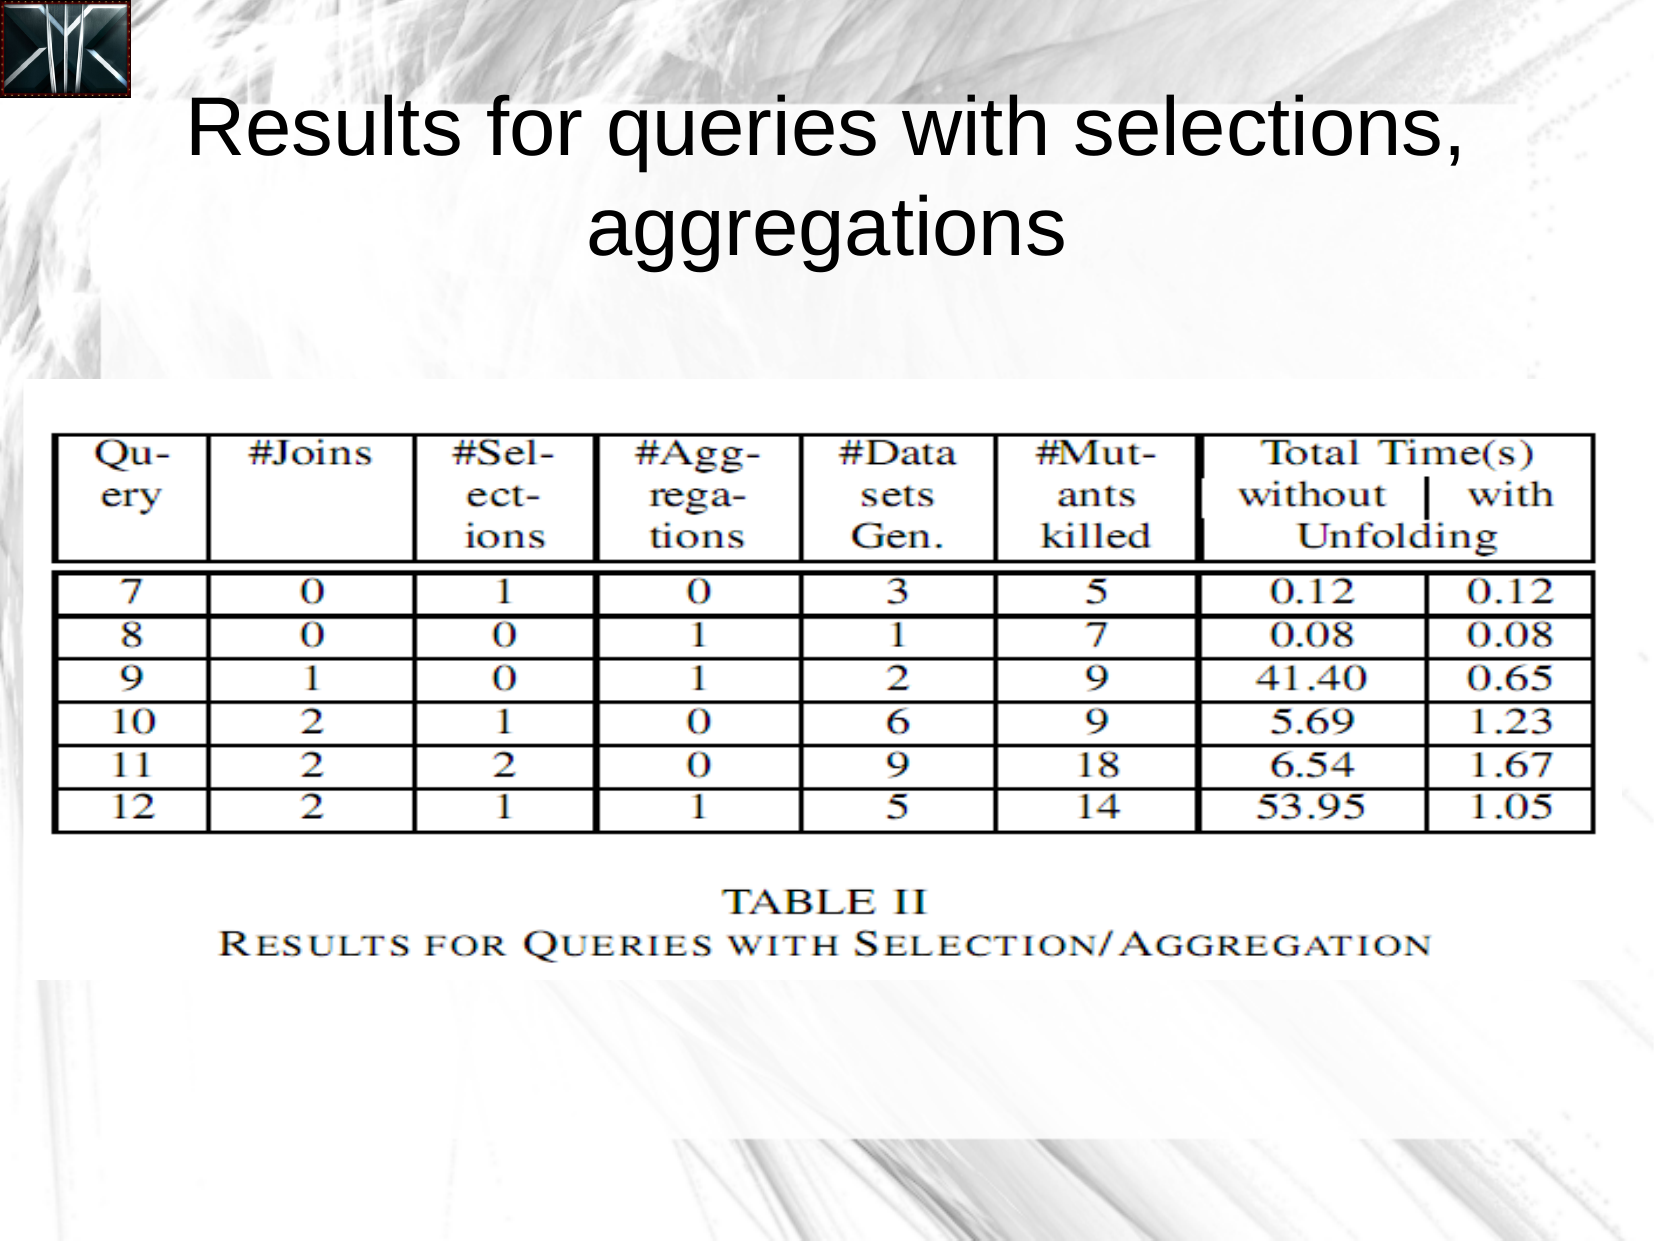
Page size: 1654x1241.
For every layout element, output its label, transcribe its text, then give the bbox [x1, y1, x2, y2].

title Results for queries with selections, aggregations [82, 53, 1571, 292]
picture [0, 0, 1654, 1241]
